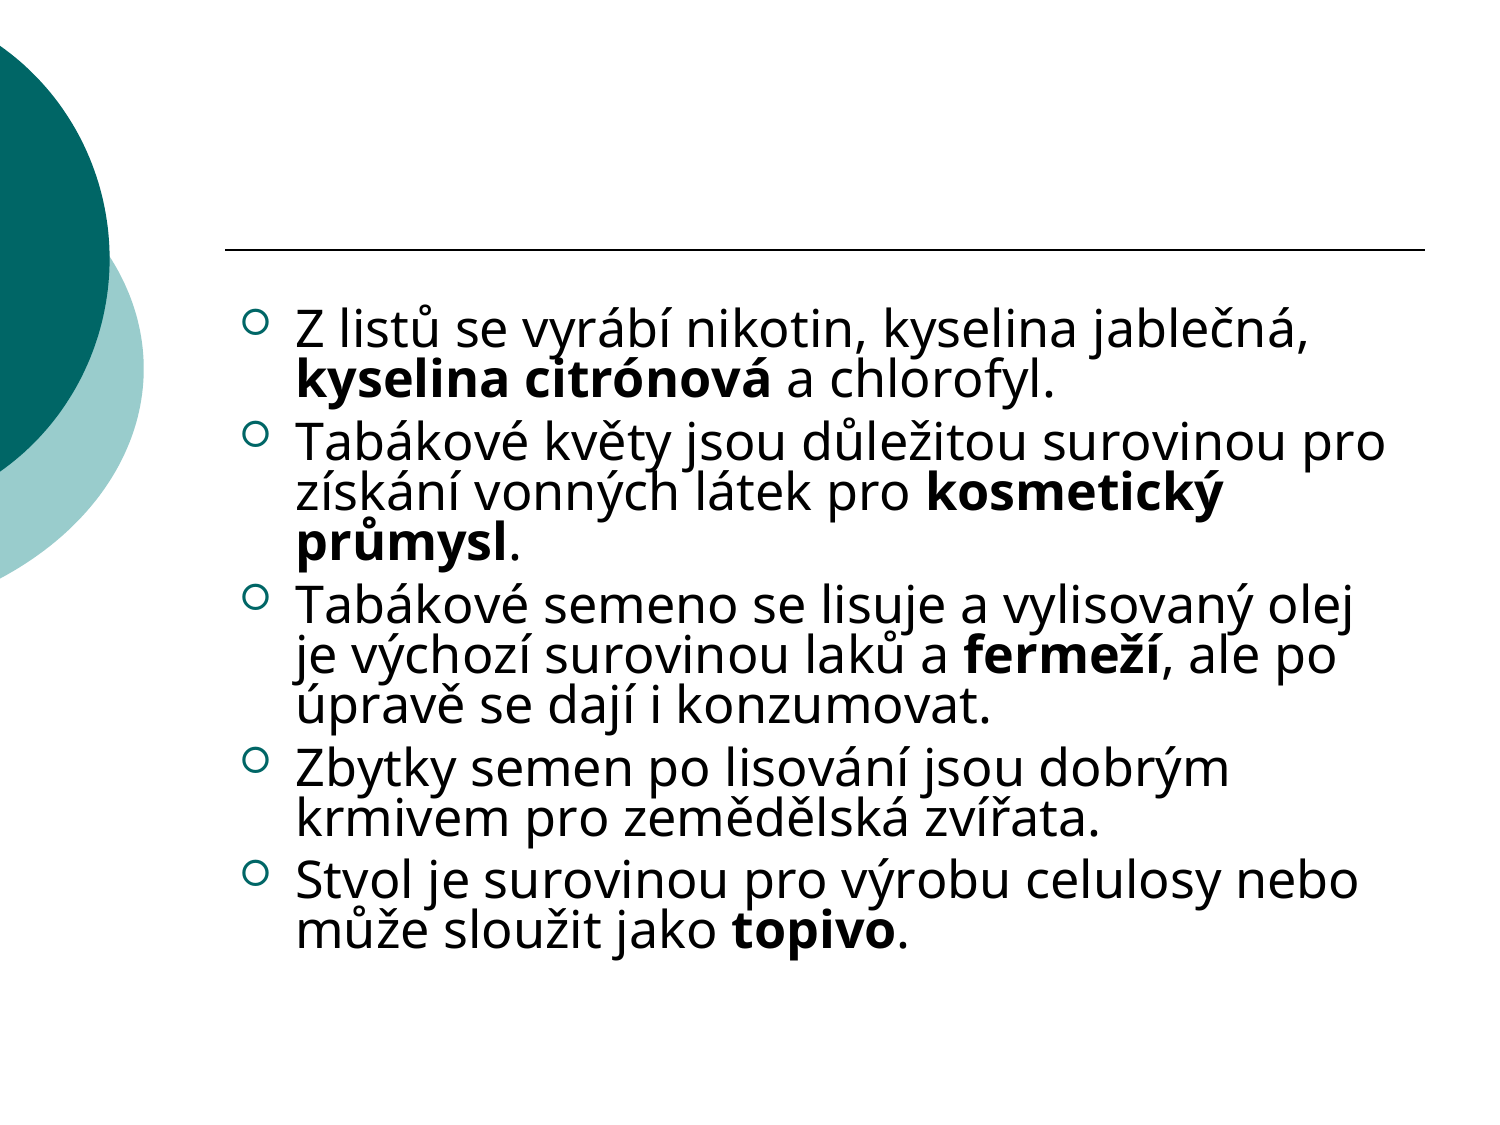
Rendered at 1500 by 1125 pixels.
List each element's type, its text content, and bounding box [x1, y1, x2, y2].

list Z listů se vyrábí nikotin, kyselina jablečná, kyselina citrónová a chlorofyl. Tabákové květy jsou důležitou surovinou pro získání vonných látek pro kosmetický průmysl. Tabákové semeno se lisuje a vylisovaný olej je výchozí surovinou laků a fermeží, ale po úpravě se dají i konzumovat. Zbytky semen po lisování jsou dobrým krmivem pro zemědělská zvířata. Stvol je surovinou pro výrobu celulosy nebo může sloužit jako topivo. [224, 299, 1425, 1030]
